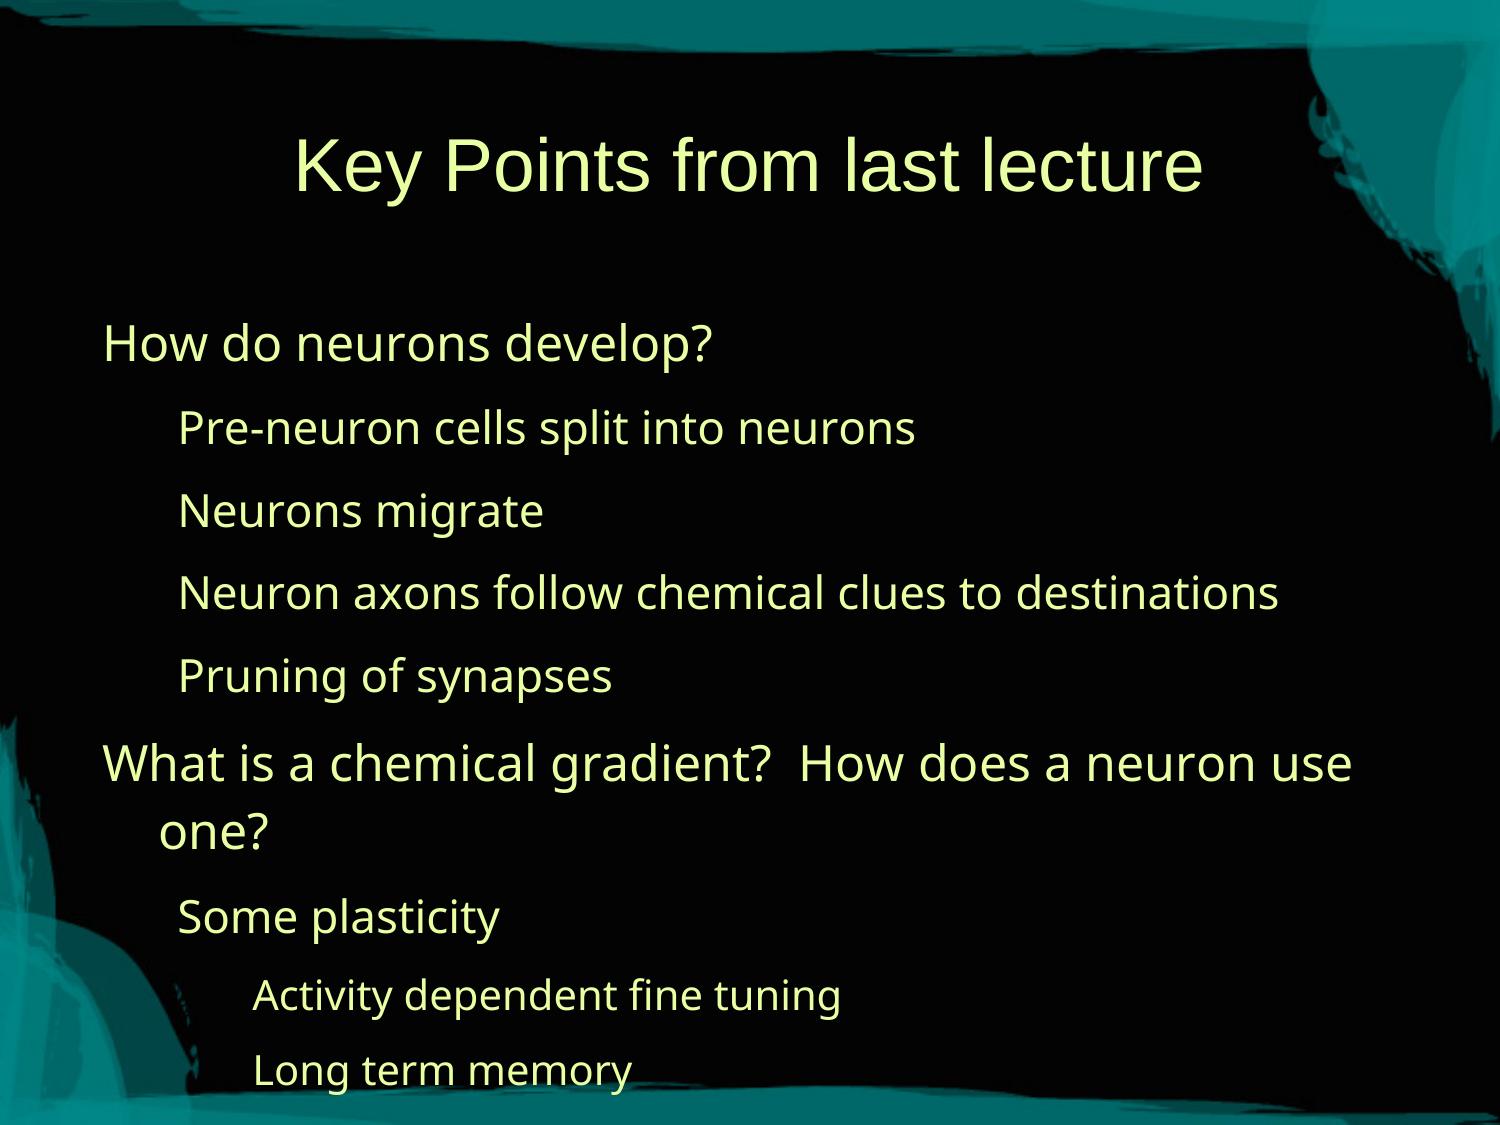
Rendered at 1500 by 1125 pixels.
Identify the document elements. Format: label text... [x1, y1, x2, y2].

list How do neurons develop? Pre-neuron cells split into neurons Neurons migrate Neuron axons follow chemical clues to destinations Pruning of synapses What is a chemical gradient? How does a neuron use one? Some plasticity Activity dependent fine tuning Long term memory [87, 299, 1413, 1029]
picture [0, 0, 1500, 1125]
title Key Points from last lecture [87, 69, 1413, 263]
